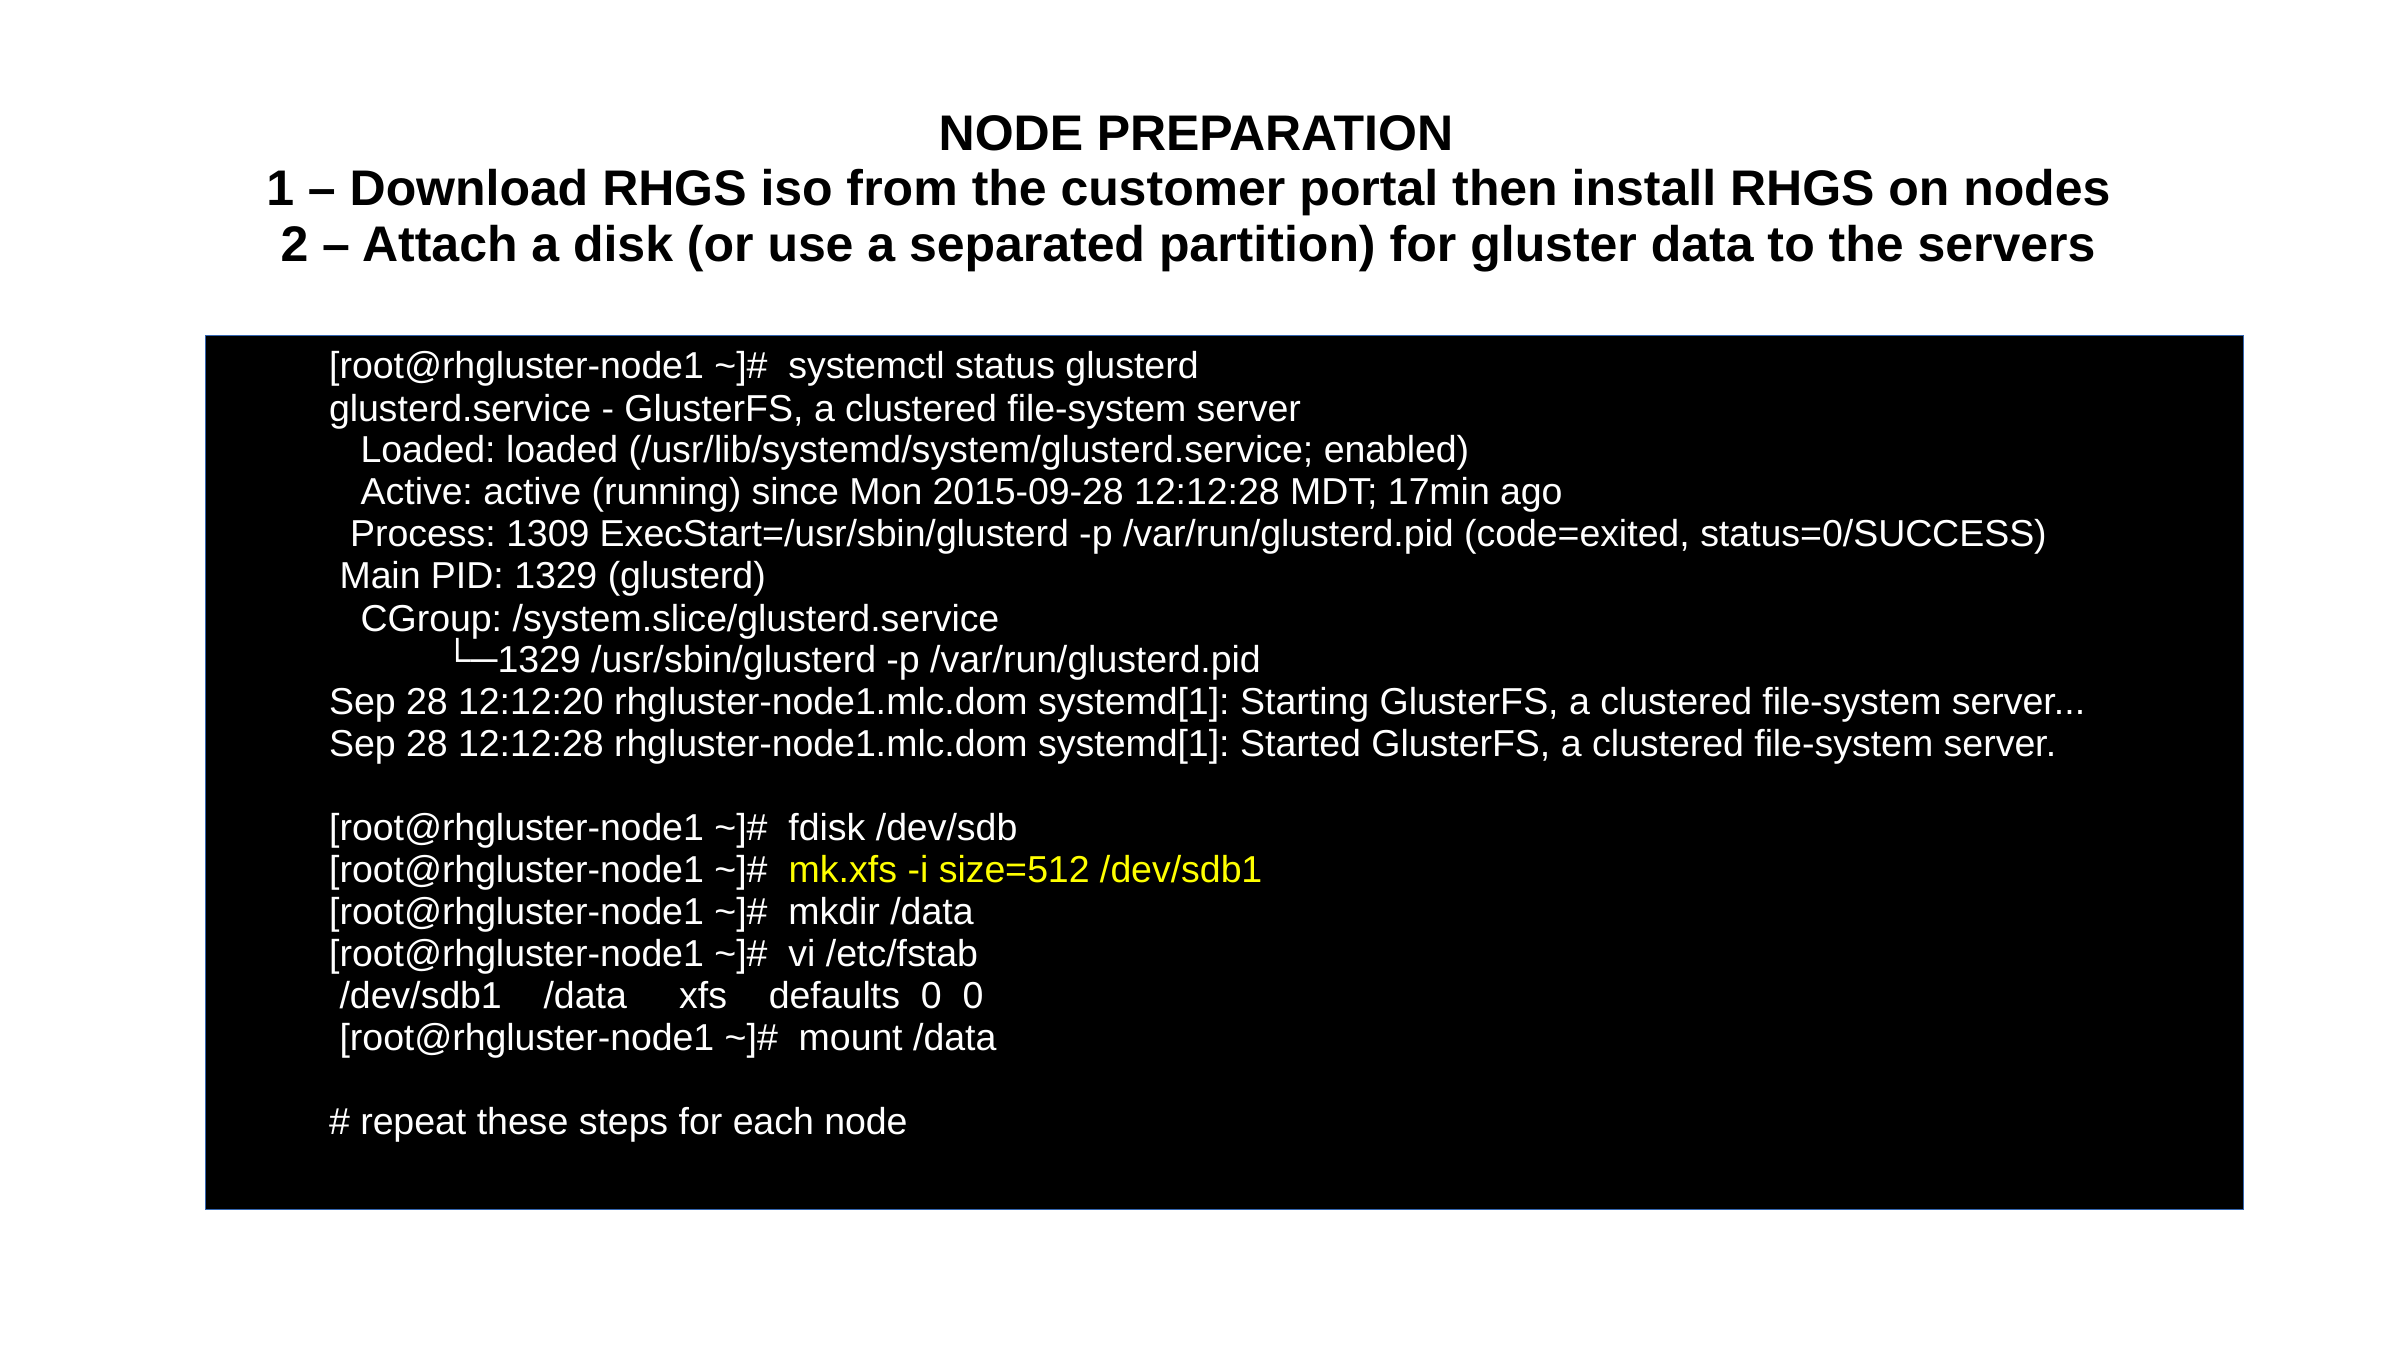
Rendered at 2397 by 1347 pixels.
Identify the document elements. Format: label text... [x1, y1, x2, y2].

text_box [root@rhgluster-node1 ~]# systemctl status glusterd glusterd.service - GlusterFS, a clustered file-system server Loaded: loaded (/usr/lib/systemd/system/glusterd.service; enabled) Active: active (running) since Mon 2015-09-28 12:12:28 MDT; 17min ago Process: 1309 ExecStart=/usr/sbin/glusterd -p /var/run/glusterd.pid (code=exited, status=0/SUCCESS) Main PID: 1329 (glusterd) CGroup: /system.slice/glusterd.service └─1329 /usr/sbin/glusterd -p /var/run/glusterd.pid Sep 28 12:12:20 rhgluster-node1.mlc.dom systemd[1]: Starting GlusterFS, a clustered file-system server... Sep 28 12:12:28 rhgluster-node1.mlc.dom systemd[1]: Started GlusterFS, a clustered file-system server. [root@rhgluster-node1 ~]# fdisk /dev/sdb [root@rhgluster-node1 ~]# mk.xfs -i size=512 /dev/sdb1 [root@rhgluster-node1 ~]# mkdir /data [root@rhgluster-node1 ~]# vi /etc/fstab /dev/sdb1 /data xfs defaults 0 0 [root@rhgluster-node1 ~]# mount /data # repeat these steps for each node [278, 337, 2218, 1151]
text_box NODE PREPARATION 1 – Download RHGS iso from the customer portal then install RHGS on nodes 2 – Attach a disk (or use a separated partition) for gluster data to the servers [217, 97, 2175, 280]
text_box [205, 335, 2244, 1210]
